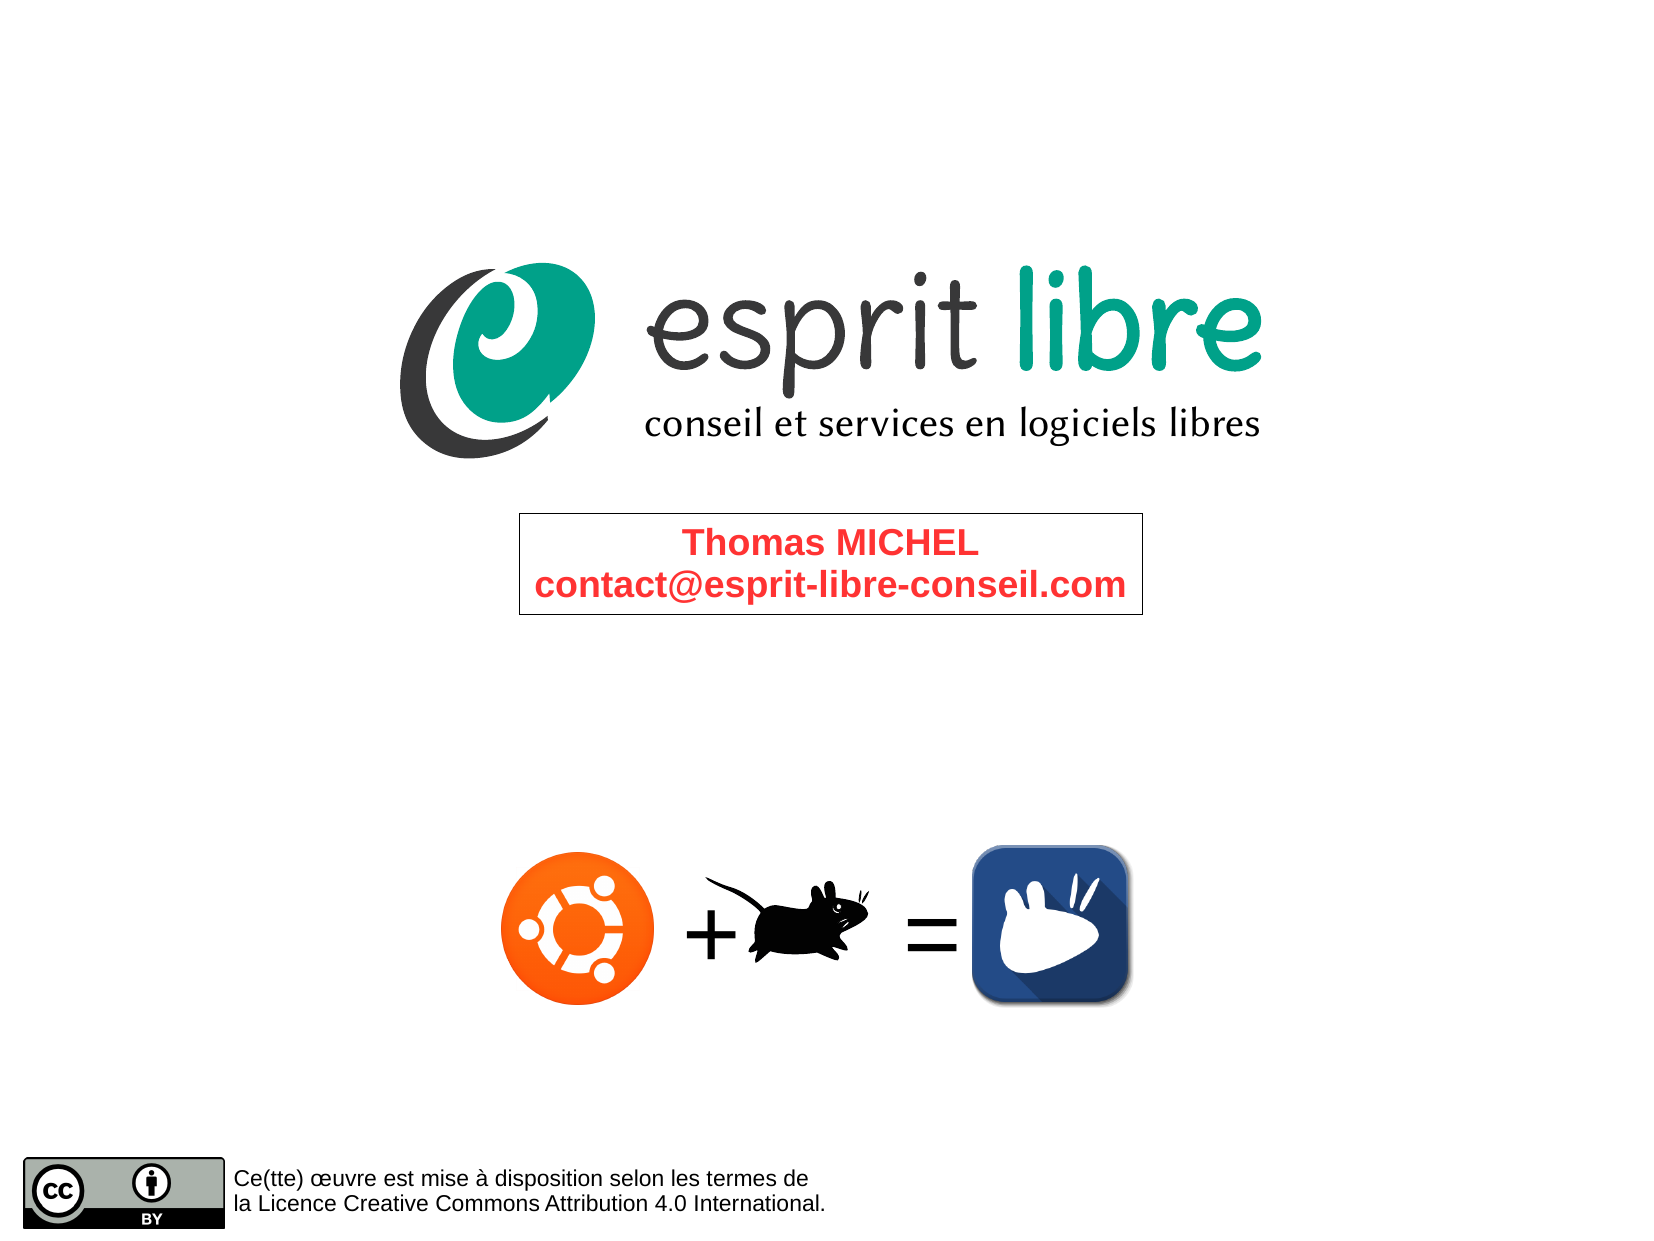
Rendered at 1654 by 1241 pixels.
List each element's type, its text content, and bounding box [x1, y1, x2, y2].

text_box Ce(tte) œuvre est mise à disposition selon les termes de la Licence Creative Commons Attribution 4.0 International. [218, 1158, 845, 1229]
picture [23, 1157, 225, 1229]
picture [501, 852, 654, 1005]
picture [965, 838, 1134, 1008]
text_box + = [667, 870, 1000, 1004]
text_box Thomas MICHEL contact@esprit-libre-conseil.com [519, 513, 1143, 615]
picture [369, 259, 1288, 462]
